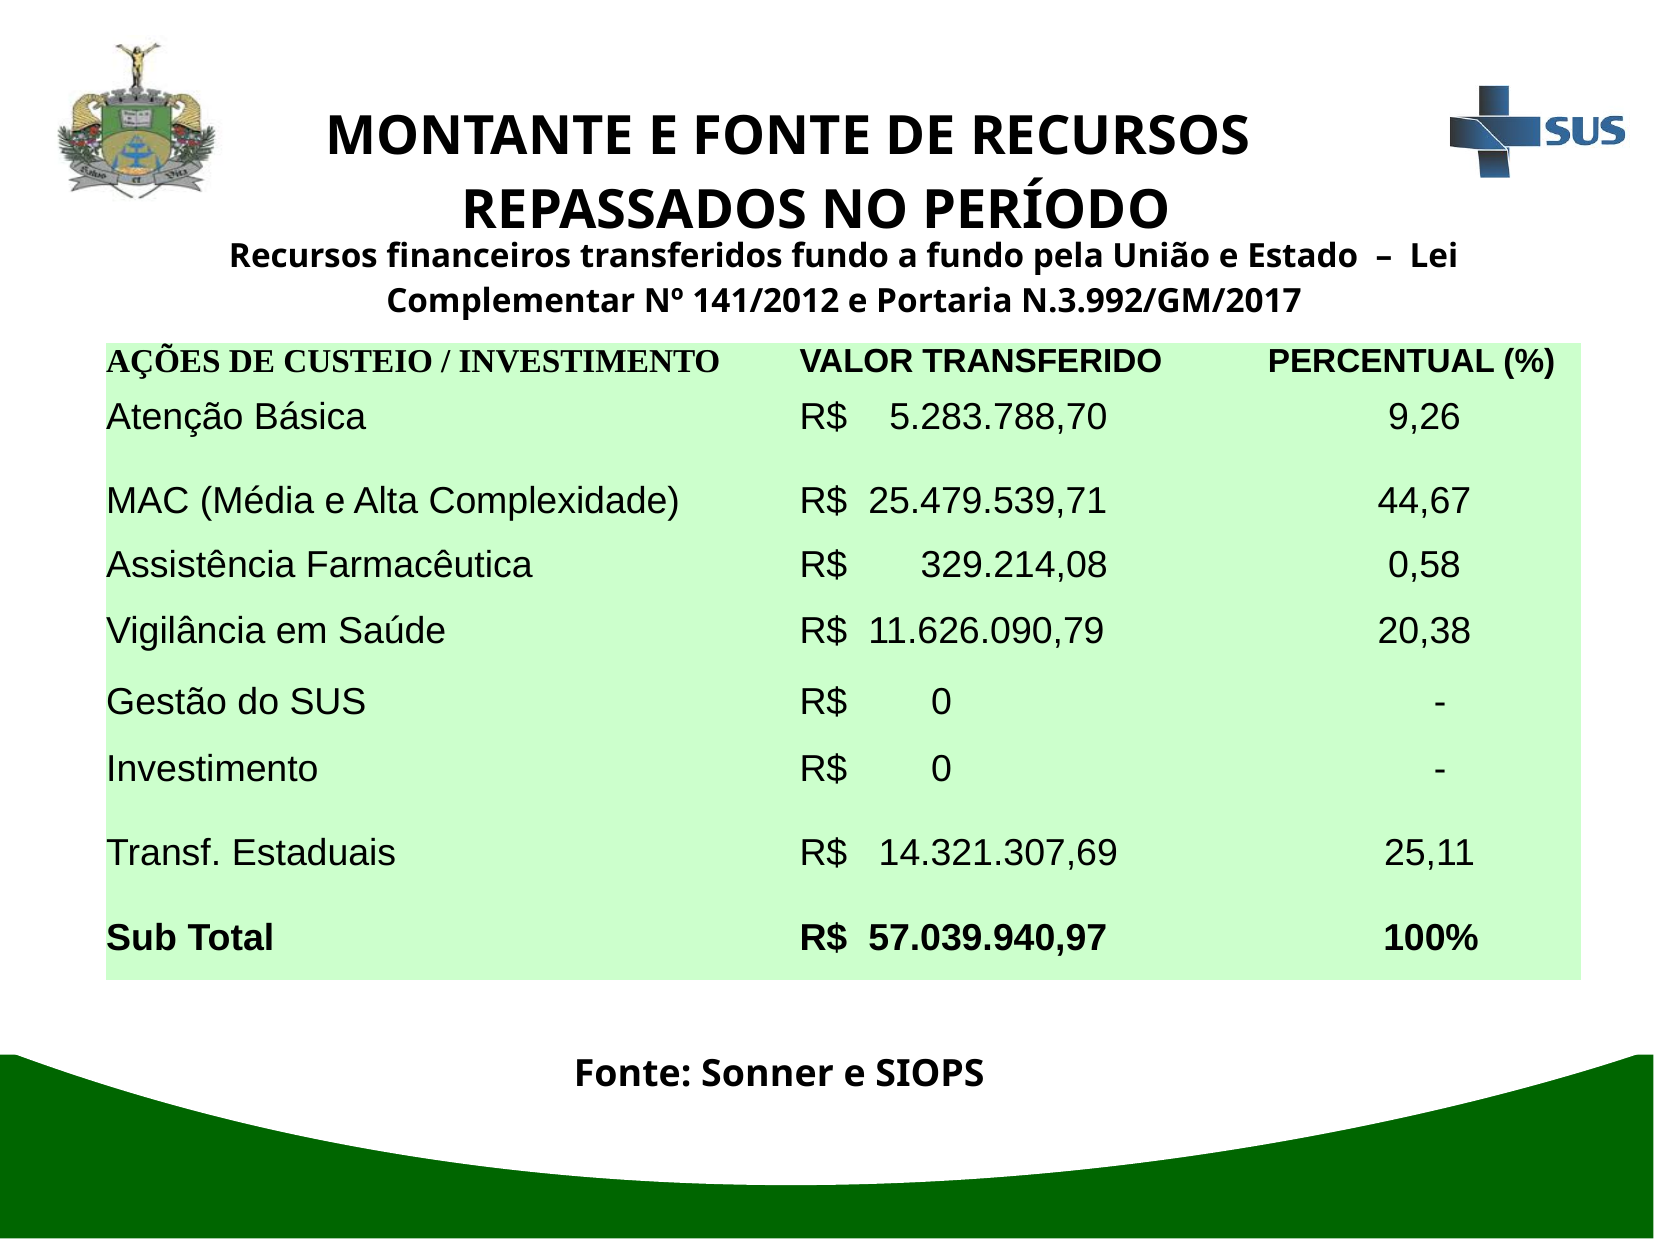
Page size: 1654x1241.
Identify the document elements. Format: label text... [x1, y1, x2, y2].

table_cell MAC (Média e Alta Complexidade) [106, 479, 799, 544]
table_cell Vigilância em Saúde [106, 609, 799, 680]
text_box [11, 159, 1583, 1012]
table_cell 20,38 [1268, 609, 1581, 680]
table_cell R$ 11.626.090,79 [799, 609, 1268, 680]
picture [47, 35, 225, 213]
table_cell Transf. Estaduais [106, 831, 799, 917]
table_cell R$ 57.039.940,97 [799, 917, 1268, 980]
table_cell R$ 14.321.307,69 [799, 831, 1268, 917]
table_cell R$ 0 [799, 680, 1268, 747]
text_box [0, 1048, 1654, 1239]
table_cell Atenção Básica [106, 395, 799, 479]
table_header PERCENTUAL (%) [1268, 343, 1581, 395]
table_header AÇÕES DE CUSTEIO / INVESTIMENTO [106, 343, 799, 395]
table_cell 0,58 [1268, 544, 1581, 609]
table_cell R$ 329.214,08 [799, 544, 1268, 609]
table_cell R$ 5.283.788,70 [799, 395, 1268, 479]
table_cell - [1268, 680, 1581, 747]
table_cell Investimento [106, 747, 799, 831]
text_box MONTANTE E FONTE DE RECURSOS REPASSADOS NO PERÍODO [262, 88, 1371, 224]
text_box Recursos financeiros transferidos fundo a fundo pela União e Estado – Lei Complementar Nº 141/2012 e Portaria N.3.992/GM/2017 [94, 224, 1595, 331]
table_cell 9,26 [1268, 395, 1581, 479]
text_box Fonte: Sonner e SIOPS [531, 1039, 1028, 1101]
picture [1449, 85, 1630, 178]
table_cell Assistência Farmacêutica [106, 544, 799, 609]
table_cell Gestão do SUS [106, 680, 799, 747]
table_cell 25,11 [1268, 831, 1581, 917]
table_cell 100% [1268, 917, 1581, 980]
table_cell - [1268, 747, 1581, 831]
table_header VALOR TRANSFERIDO [799, 343, 1268, 395]
table_cell Sub Total [106, 917, 799, 980]
table_cell 44,67 [1268, 479, 1581, 544]
table_cell R$ 0 [799, 747, 1268, 831]
table_cell R$ 25.479.539,71 [799, 479, 1268, 544]
